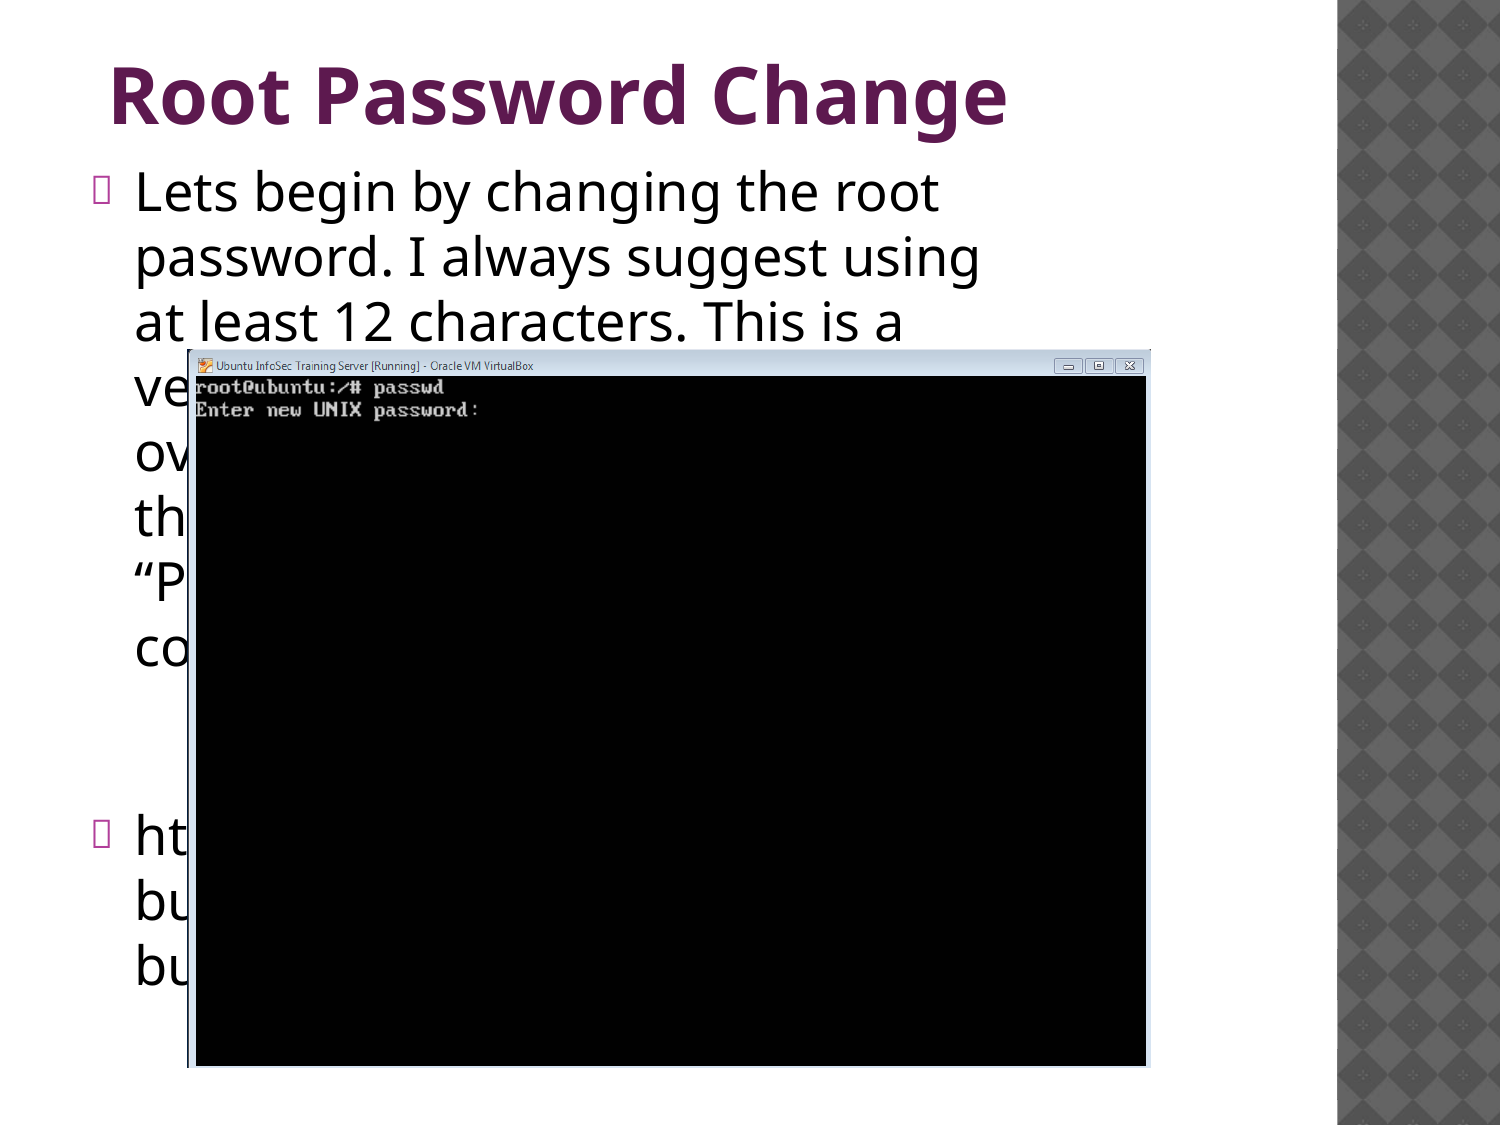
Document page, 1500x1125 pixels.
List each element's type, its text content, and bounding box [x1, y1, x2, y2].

picture [187, 349, 1151, 1068]
title Root Password Change [75, 37, 1043, 138]
list Lets begin by changing the root password. I always suggest using at least 12 characters. This is a very basic task, but many people overlook this. Trustwave released their 2014 findings and “Password1” was still the most common password. https://gsr.trustwave.com/topics/business-password-analysis/2014-business-password-analysis/ [75, 149, 1043, 345]
picture [1337, 0, 1500, 1125]
